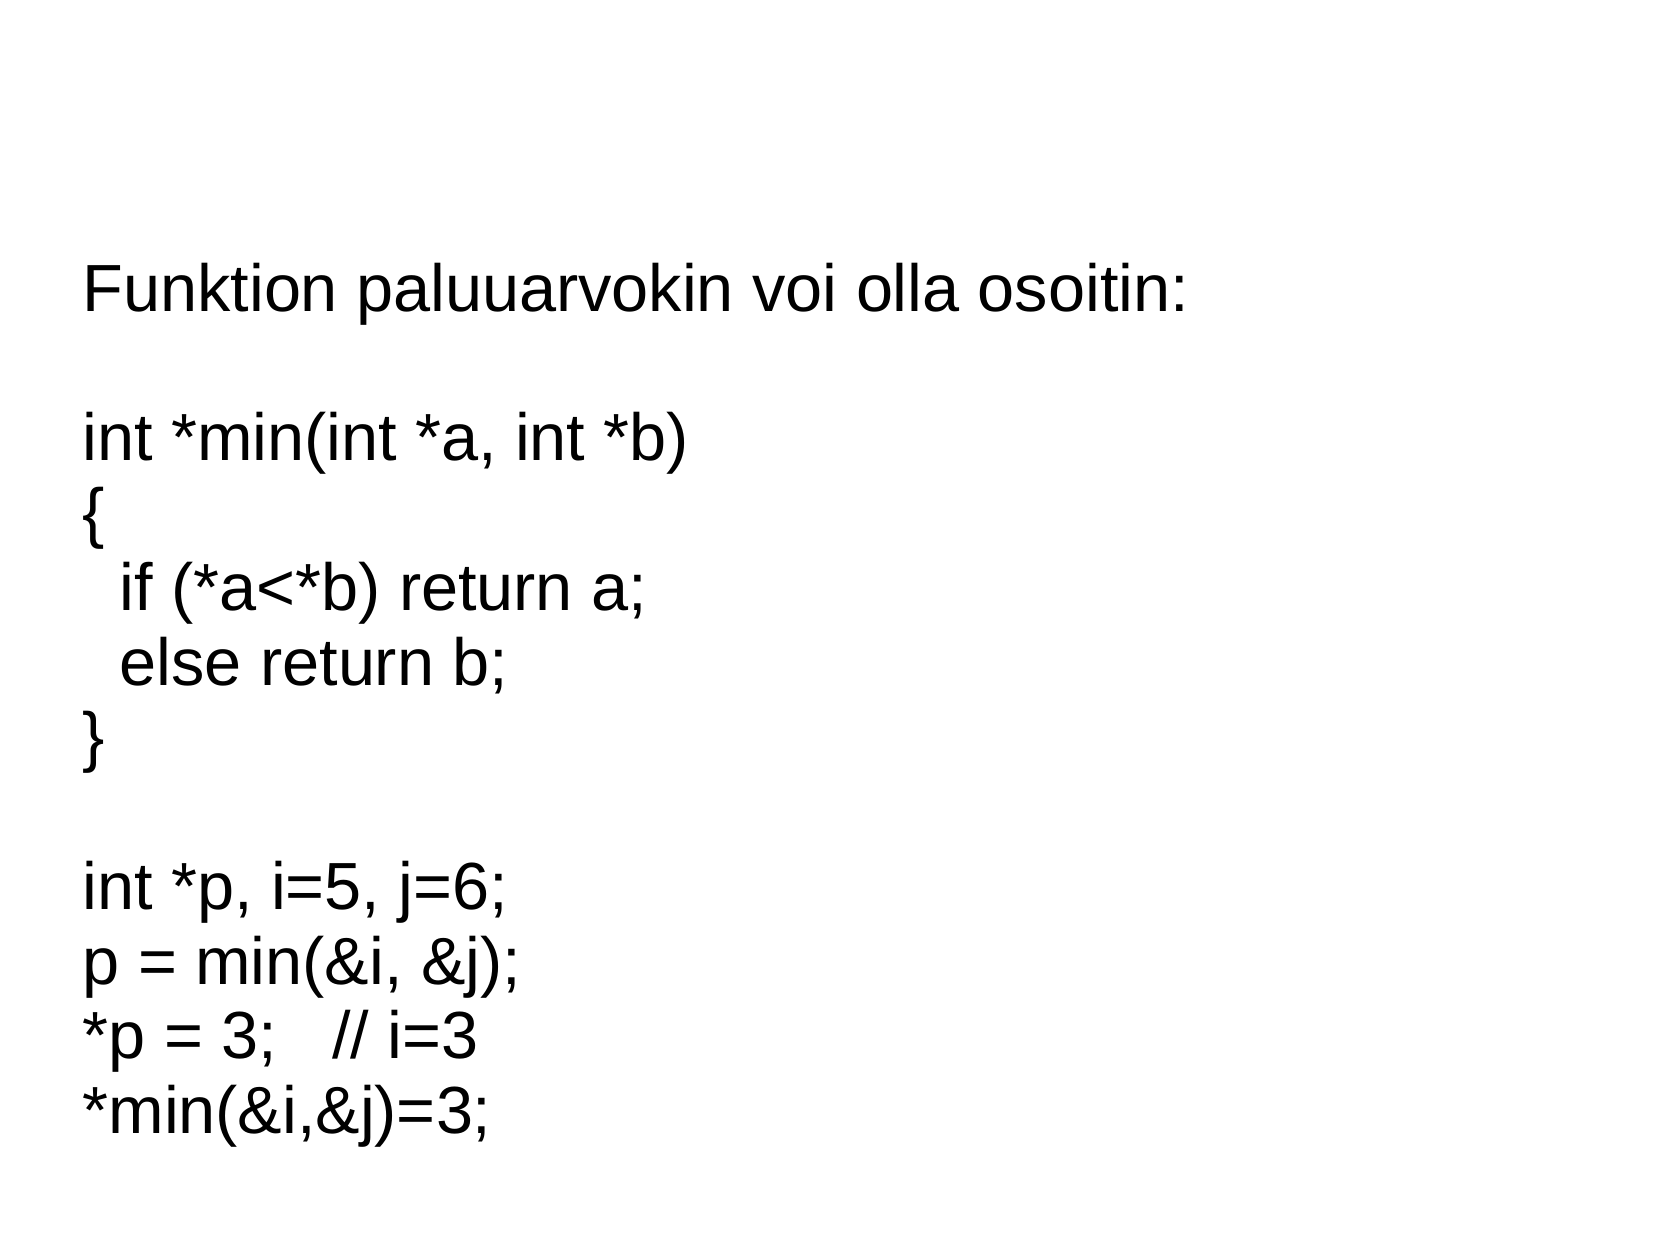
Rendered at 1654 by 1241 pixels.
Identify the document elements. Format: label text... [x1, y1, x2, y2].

text_box Funktion paluuarvokin voi olla osoitin: int *min(int *a, int *b) { if (*a<*b) return a; else return b; } int *p, i=5, j=6; p = min(&i, &j); *p = 3; // i=3 *min(&i,&j)=3; [82, 250, 1571, 1149]
